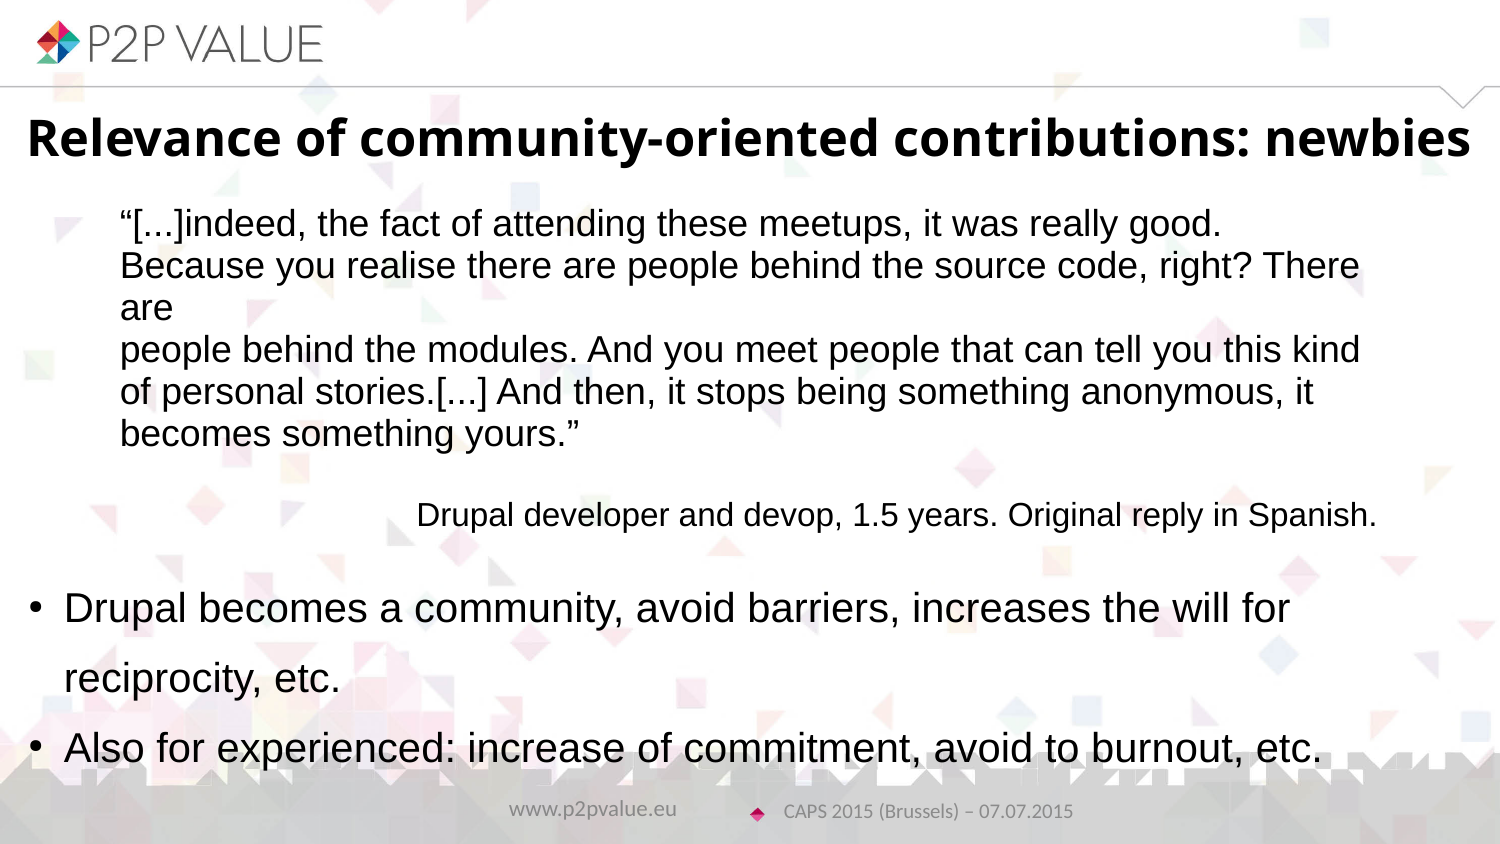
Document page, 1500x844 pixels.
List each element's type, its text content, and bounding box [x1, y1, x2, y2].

text_box www.p2pvalue.eu [502, 786, 721, 827]
picture [0, 0, 1500, 92]
picture [0, 181, 1500, 844]
text_box CAPS 2015 (Brussels) – 07.07.2015 [770, 787, 1463, 833]
title Relevance of community-oriented contributions: newbies [0, 92, 1500, 181]
text_box “[...]indeed, the fact of attending these meetups, it was really good. Because you realise there are people behind the source code, right? There are people behind the modules. And you meet people that can tell you this kind of personal stories.[...] And then, it stops being something anonymous, it becomes something yours.” Drupal developer and devop, 1.5 years. Original reply in Spanish. [105, 195, 1394, 504]
text_box Drupal becomes a community, avoid barriers, increases the will for reciprocity, etc. Also for experienced: increase of commitment, avoid to burnout, etc. [15, 555, 1496, 844]
